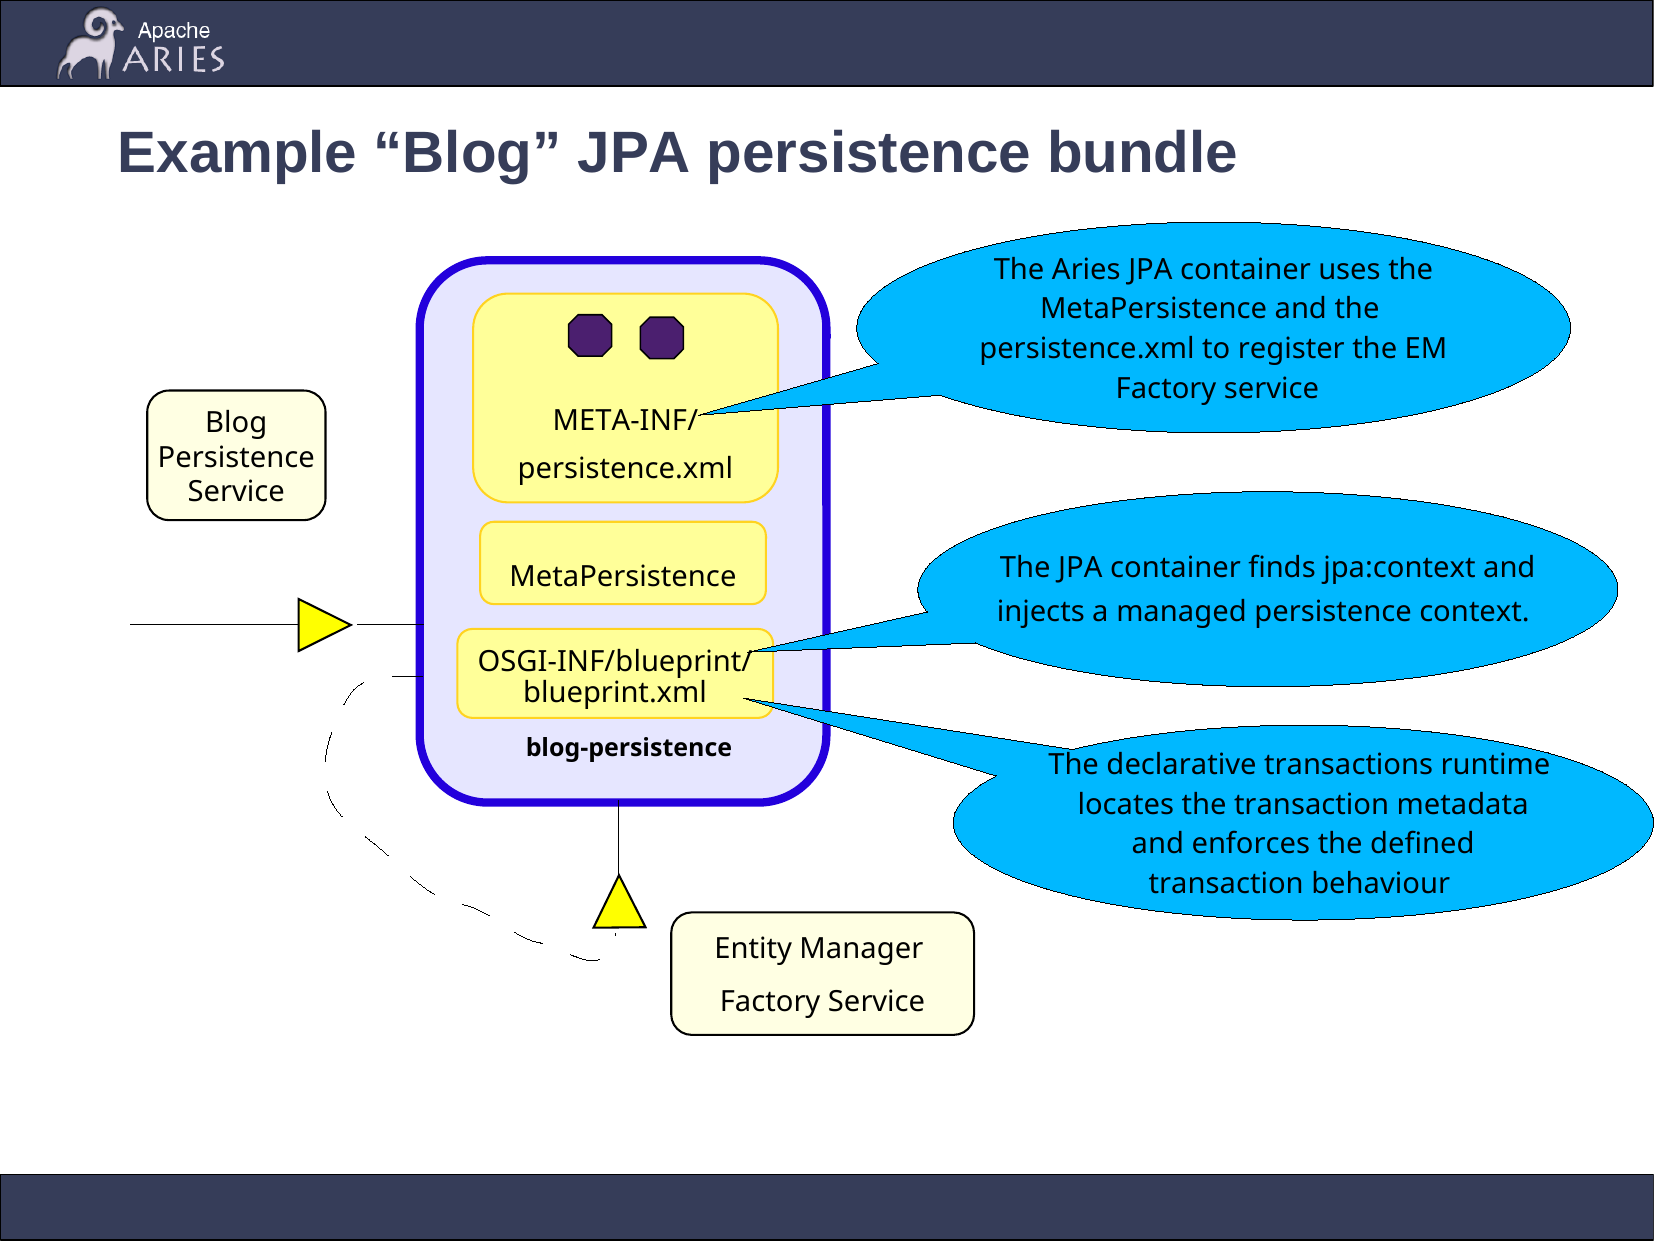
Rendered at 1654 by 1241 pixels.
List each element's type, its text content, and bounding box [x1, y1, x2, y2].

text_box Blog Persistence Service [147, 390, 326, 521]
text_box [774, 650, 827, 711]
title Example “Blog” JPA persistence bundle [82, 49, 1571, 257]
text_box [419, 260, 827, 803]
text_box The JPA container finds jpa:context and injects a managed persistence context. [747, 491, 1618, 687]
text_box MetaPersistence [480, 521, 766, 605]
text_box blog-persistence [511, 723, 748, 770]
text_box [568, 314, 612, 357]
text_box [593, 875, 646, 928]
text_box The declarative transactions runtime locates the transaction metadata and enforces the defined transaction behaviour [743, 698, 1654, 921]
picture [47, 3, 232, 83]
text_box META-INF/ persistence.xml [473, 293, 778, 503]
text_box Entity Manager Factory Service [671, 912, 975, 1035]
text_box [640, 317, 684, 359]
text_box OSGI-INF/blueprint/ blueprint.xml [457, 628, 774, 718]
text_box [298, 598, 351, 652]
text_box The Aries JPA container uses the MetaPersistence and the persistence.xml to register the EM Factory service [698, 222, 1571, 433]
